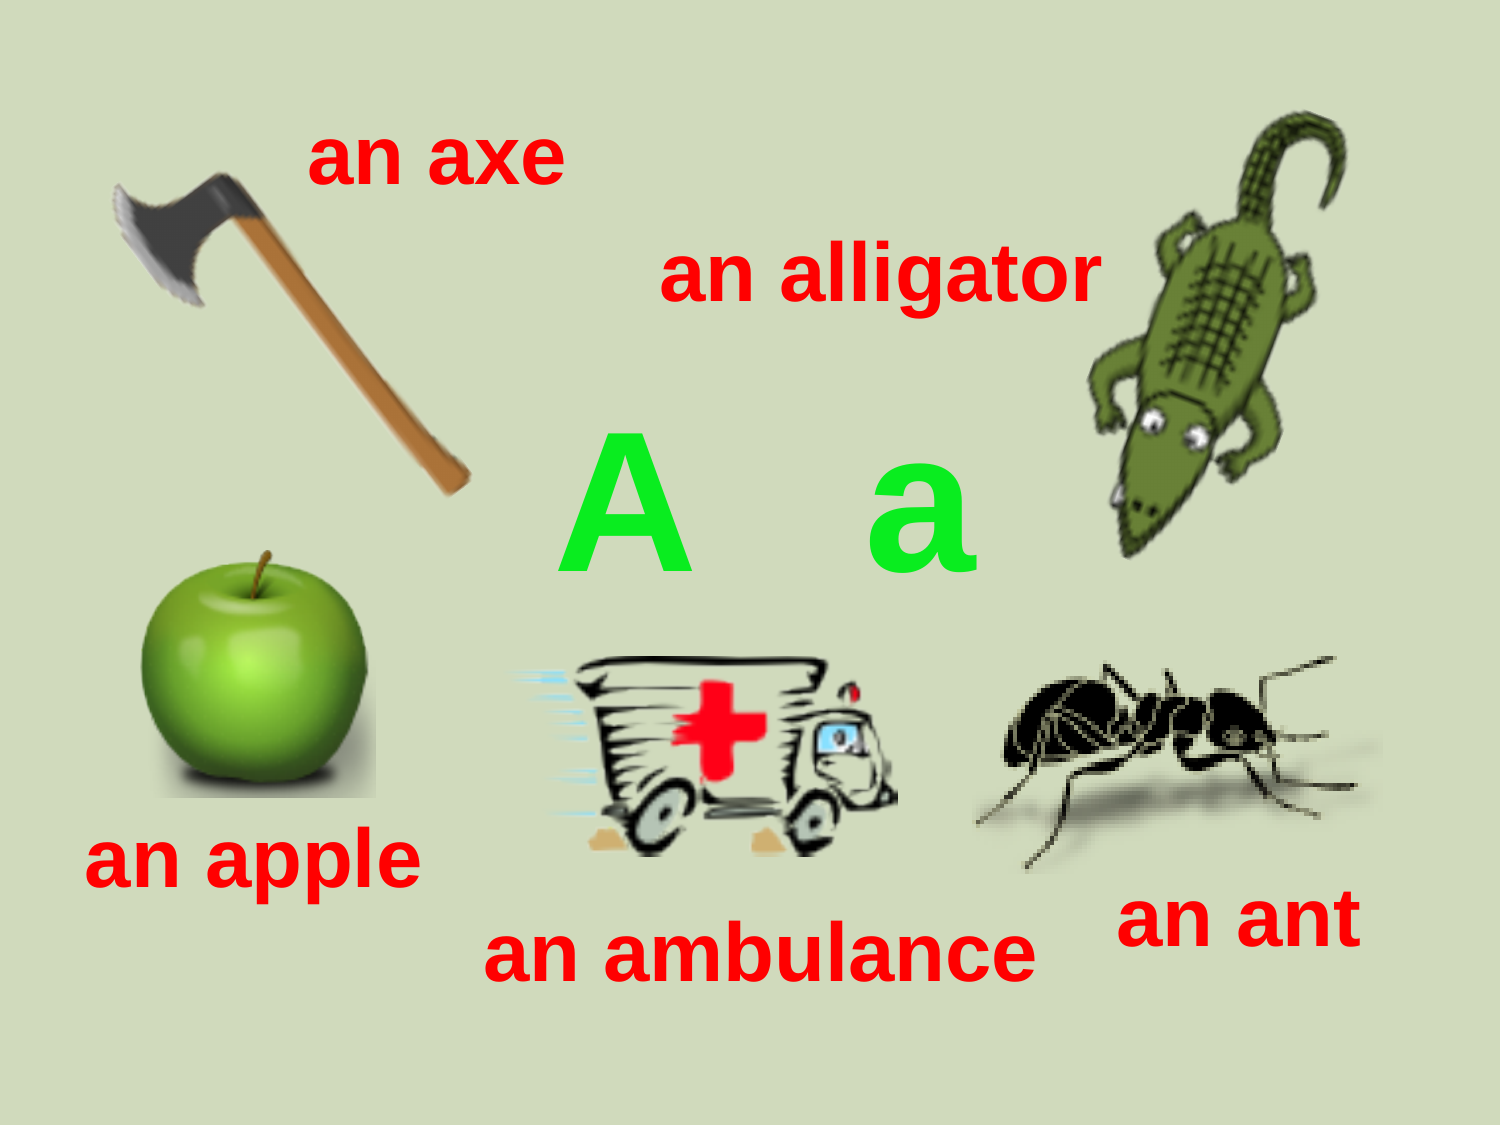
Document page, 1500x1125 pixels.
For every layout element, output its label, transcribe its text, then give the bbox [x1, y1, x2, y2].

picture [503, 656, 898, 858]
text_box an apple [70, 796, 493, 913]
picture [1031, 70, 1393, 596]
picture [93, 117, 476, 796]
picture [972, 656, 1383, 874]
text_box an alligator [644, 210, 1161, 327]
text_box an ant [1101, 855, 1395, 971]
text_box an ambulance [468, 890, 1079, 1007]
text_box A a [539, 363, 1290, 619]
text_box an axe [292, 93, 669, 210]
